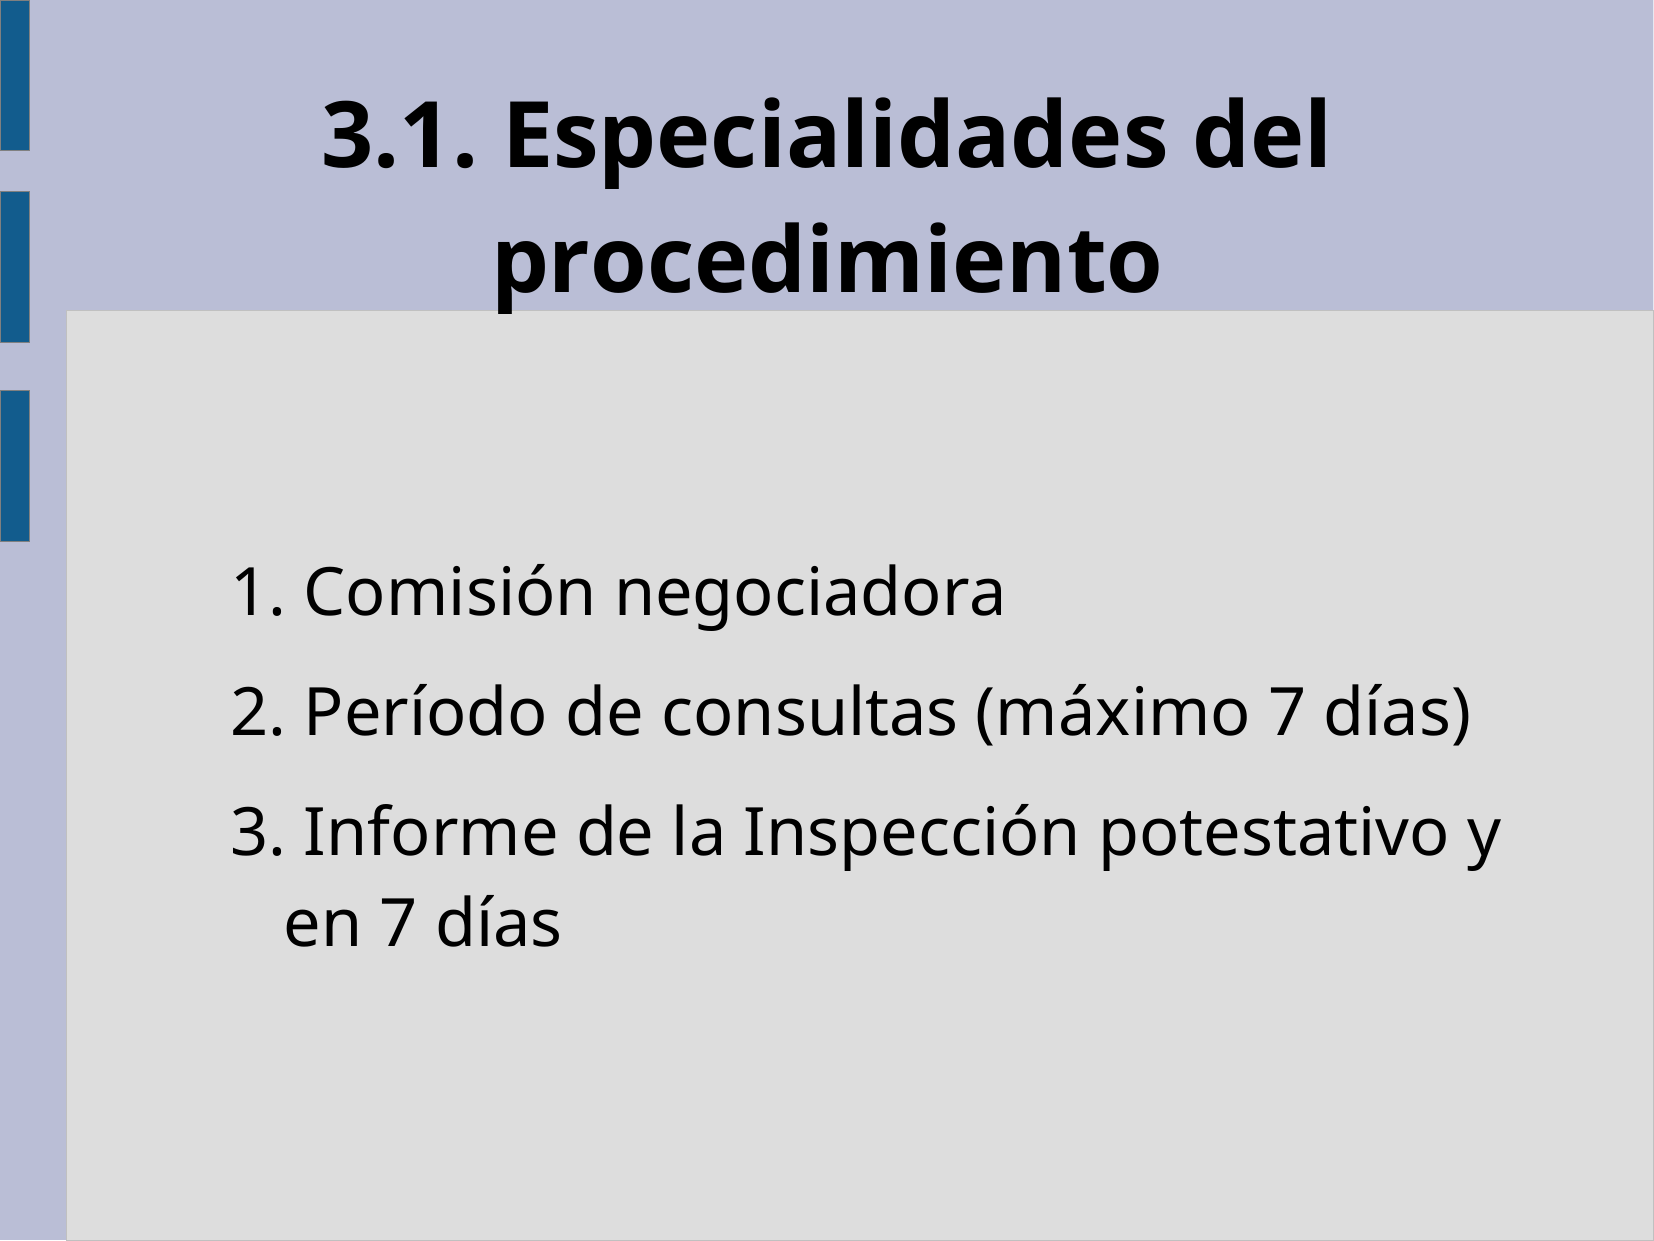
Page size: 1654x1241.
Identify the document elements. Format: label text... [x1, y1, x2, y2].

title 3.1. Especialidades del procedimiento [121, 82, 1534, 308]
list 1. Comisión negociadora 2. Período de consultas (máximo 7 días) 3. Informe de la Inspección potestativo y en 7 días [141, 423, 1554, 1205]
